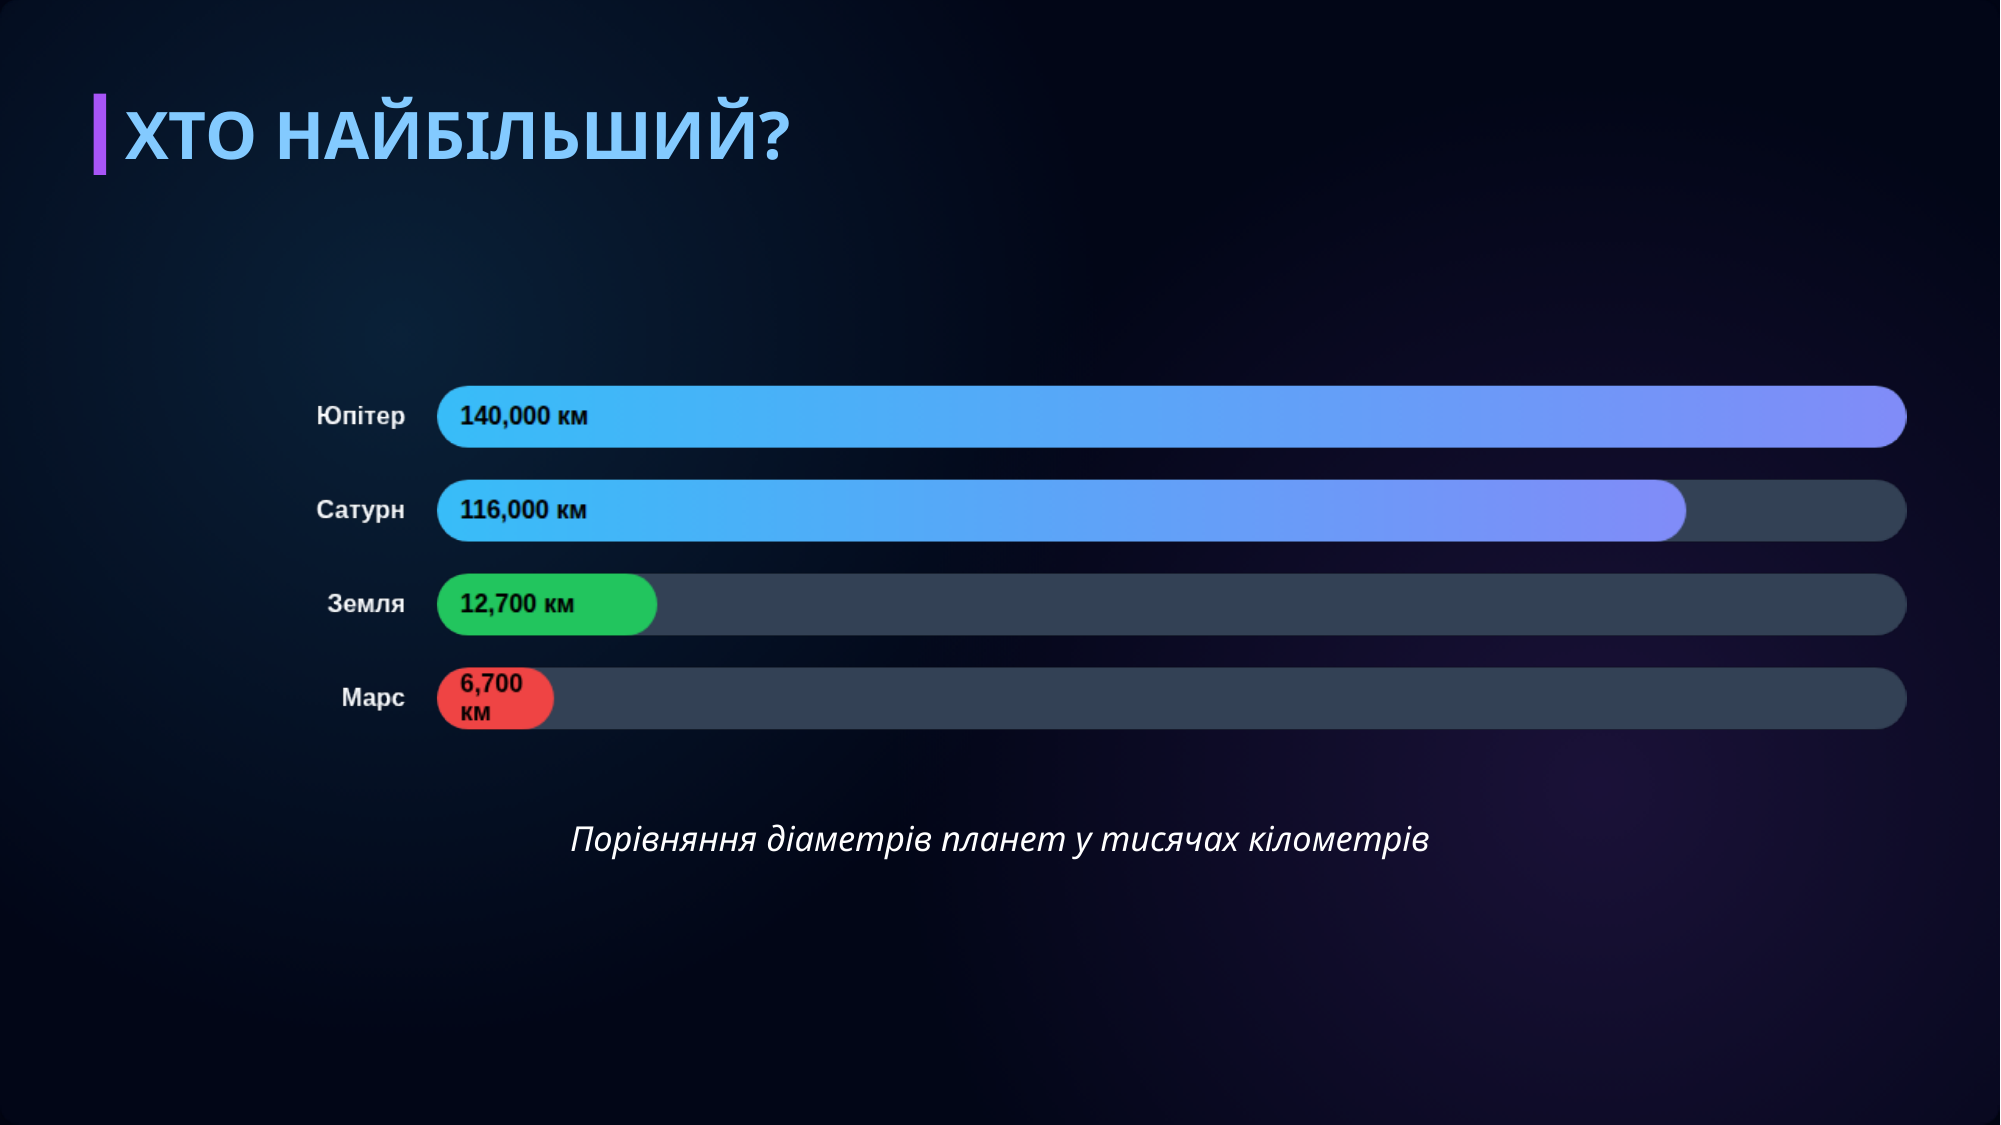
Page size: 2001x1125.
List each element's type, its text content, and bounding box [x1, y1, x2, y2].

picture [0, 0, 2000, 1125]
text_box [93, 93, 107, 175]
text_box Порівняння діаметрів планет у тисячах кілометрів [93, 792, 1907, 859]
text_box ХТО НАЙБІЛЬШИЙ? [125, 93, 1996, 173]
